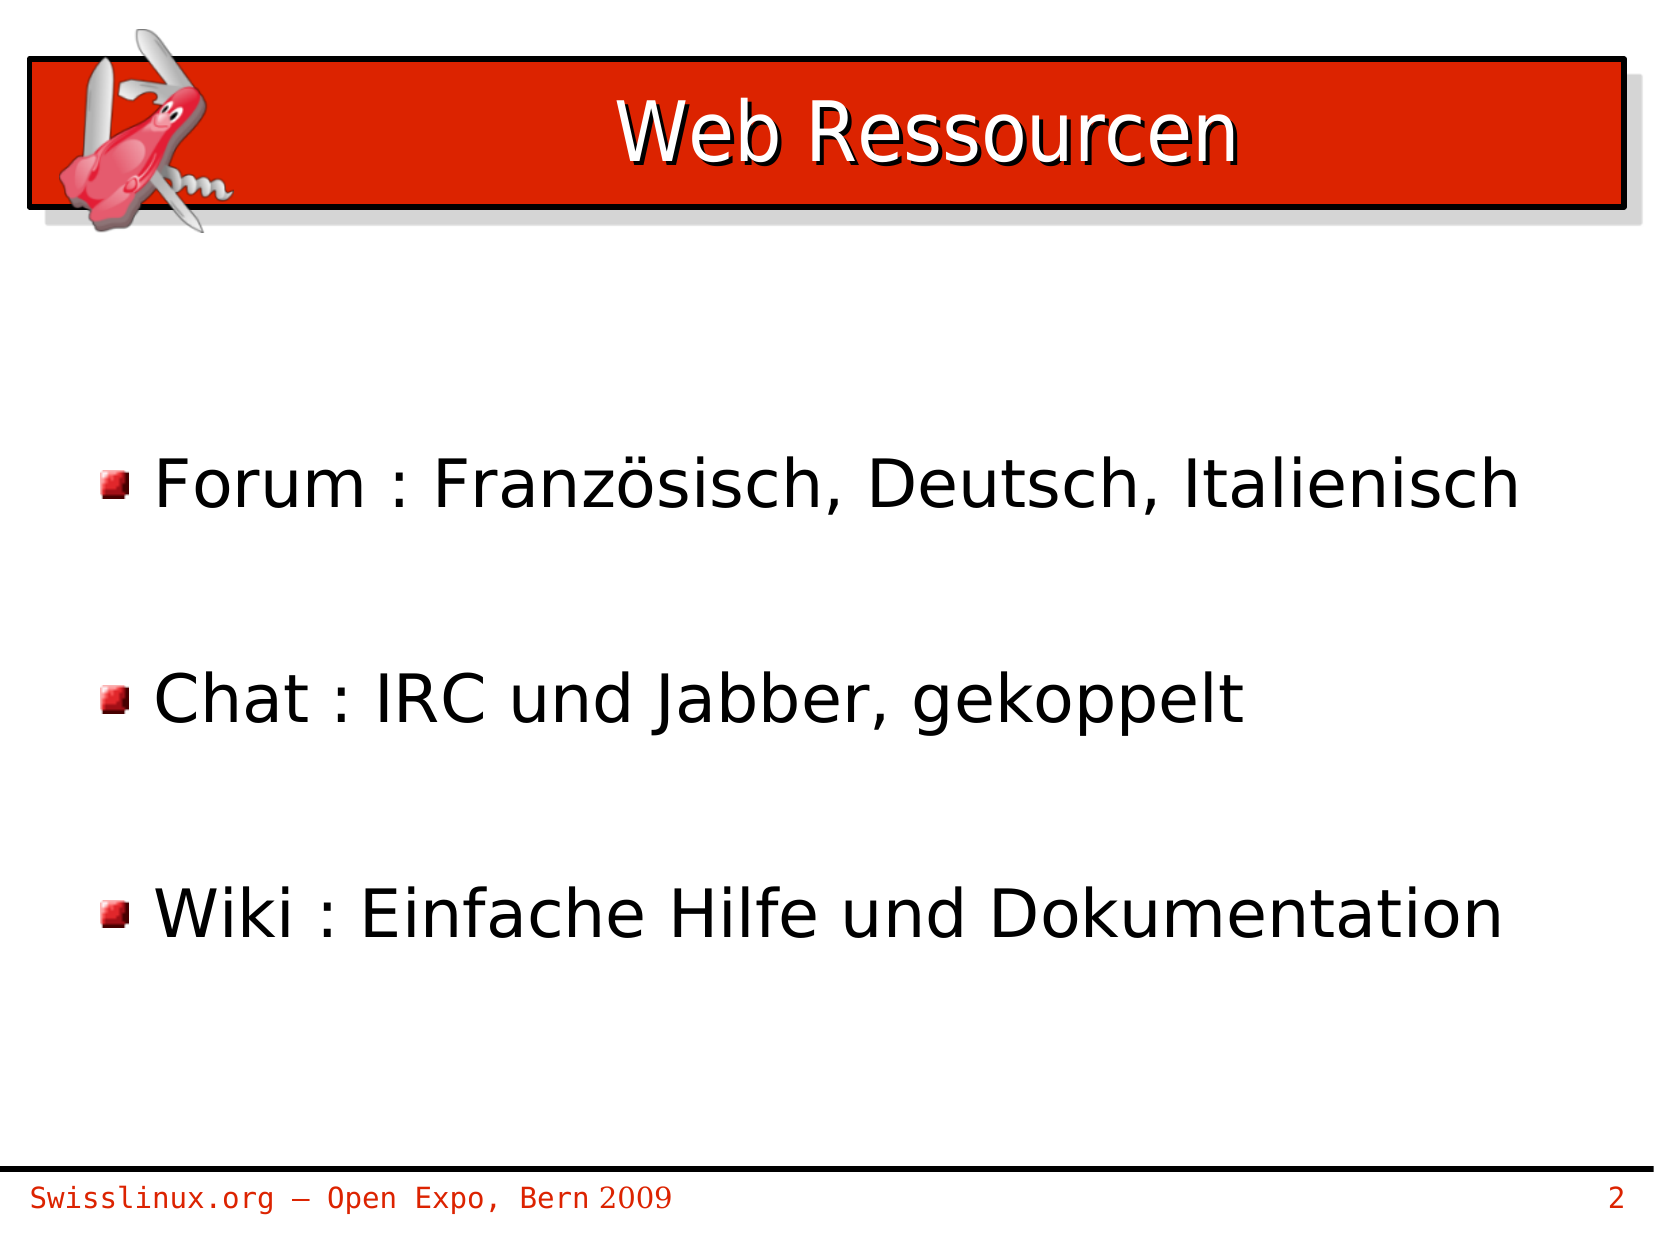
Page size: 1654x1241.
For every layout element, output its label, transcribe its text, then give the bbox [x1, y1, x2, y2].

picture [59, 29, 234, 233]
title Web Ressourcen [259, 84, 1595, 182]
list Forum : Französisch, Deutsch, Italienisch Chat : IRC und Jabber, gekoppelt Wiki : Einfache Hilfe und Dokumentation [82, 297, 1571, 1102]
